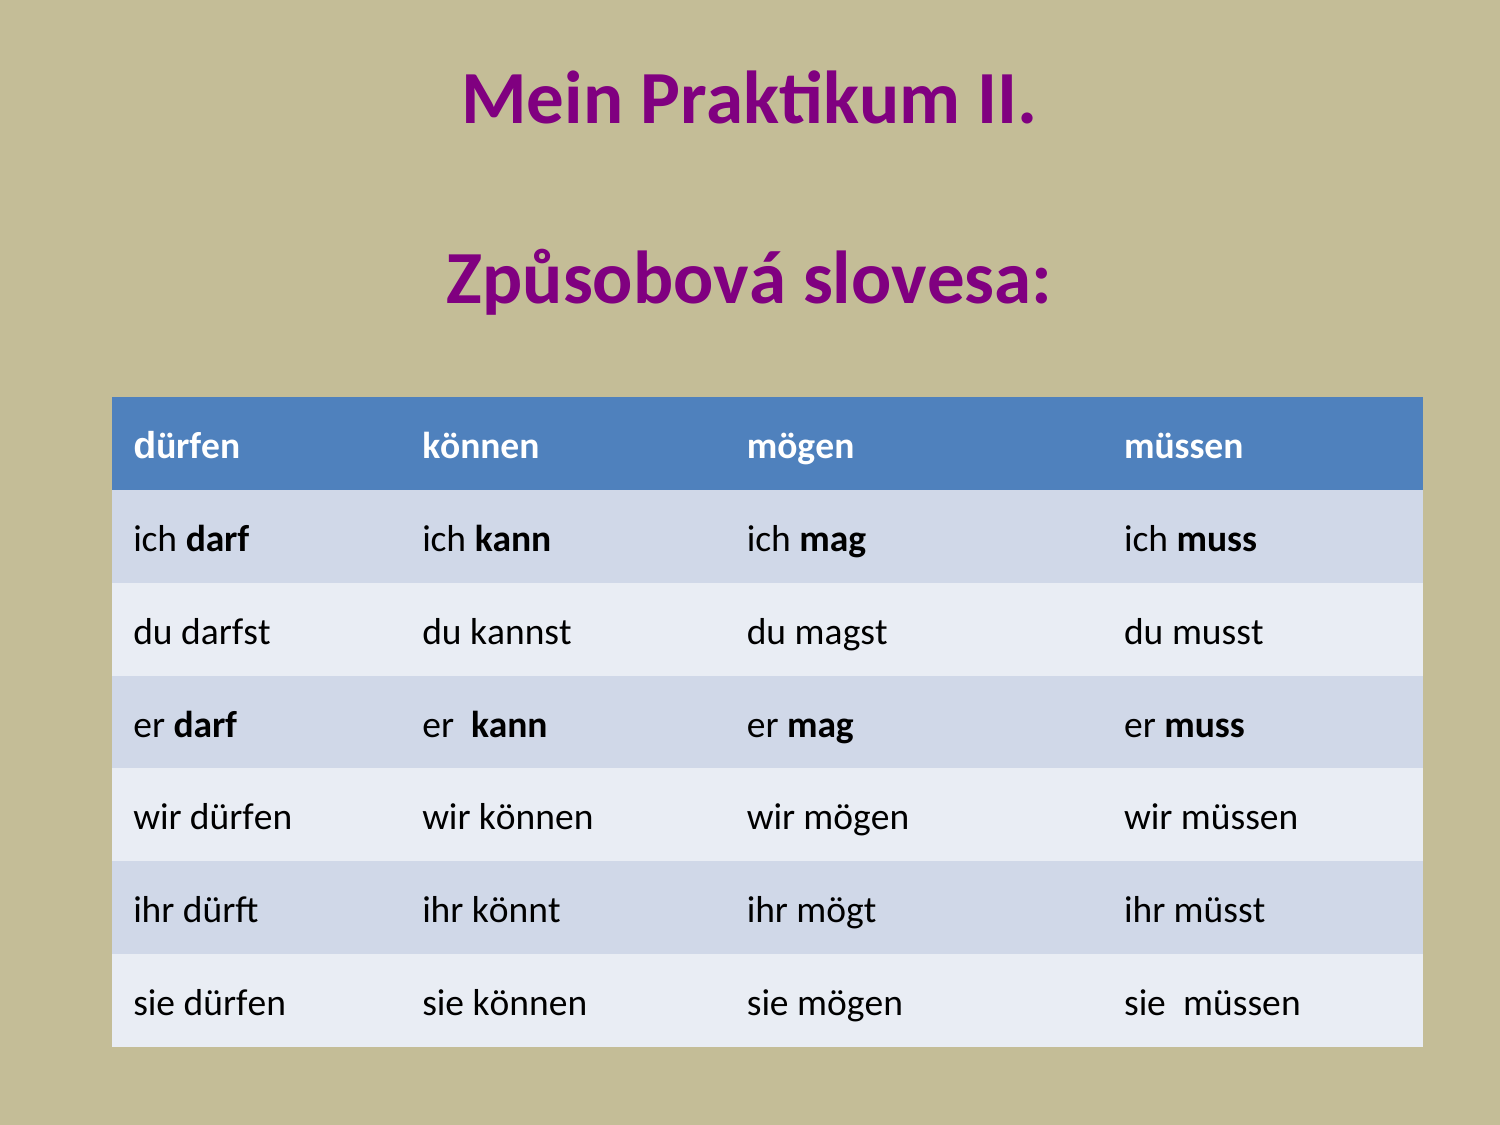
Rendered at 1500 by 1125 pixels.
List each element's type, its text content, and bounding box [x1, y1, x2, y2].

table_cell wir dürfen [112, 768, 391, 861]
table_cell du darfst [112, 583, 391, 676]
table_cell du kannst [391, 583, 715, 676]
table_cell sie dürfen [112, 954, 391, 1047]
table_cell wir können [391, 768, 715, 861]
table_cell sie müssen [1093, 954, 1423, 1047]
table_header mögen [715, 397, 1093, 490]
table_cell ihr müsst [1093, 861, 1423, 954]
table_cell wir müssen [1093, 768, 1423, 861]
table_cell du musst [1093, 583, 1423, 676]
table_header können [391, 397, 715, 490]
table_cell er muss [1093, 676, 1423, 768]
table_cell er mag [715, 676, 1093, 768]
table_cell wir mögen [715, 768, 1093, 861]
table_cell er kann [391, 676, 715, 768]
table_cell er darf [112, 676, 391, 768]
title Mein Praktikum II. Způsobová slovesa: [75, 0, 1426, 327]
table_cell ich darf [112, 490, 391, 583]
table_cell sie mögen [715, 954, 1093, 1047]
table_cell ihr mögt [715, 861, 1093, 954]
table_cell ich kann [391, 490, 715, 583]
table_cell du magst [715, 583, 1093, 676]
table_cell sie können [391, 954, 715, 1047]
table_cell ich muss [1093, 490, 1423, 583]
table_cell ich mag [715, 490, 1093, 583]
table_cell ihr könnt [391, 861, 715, 954]
table_header dürfen [112, 397, 391, 490]
table_cell ihr dürft [112, 861, 391, 954]
table_header müssen [1093, 397, 1423, 490]
